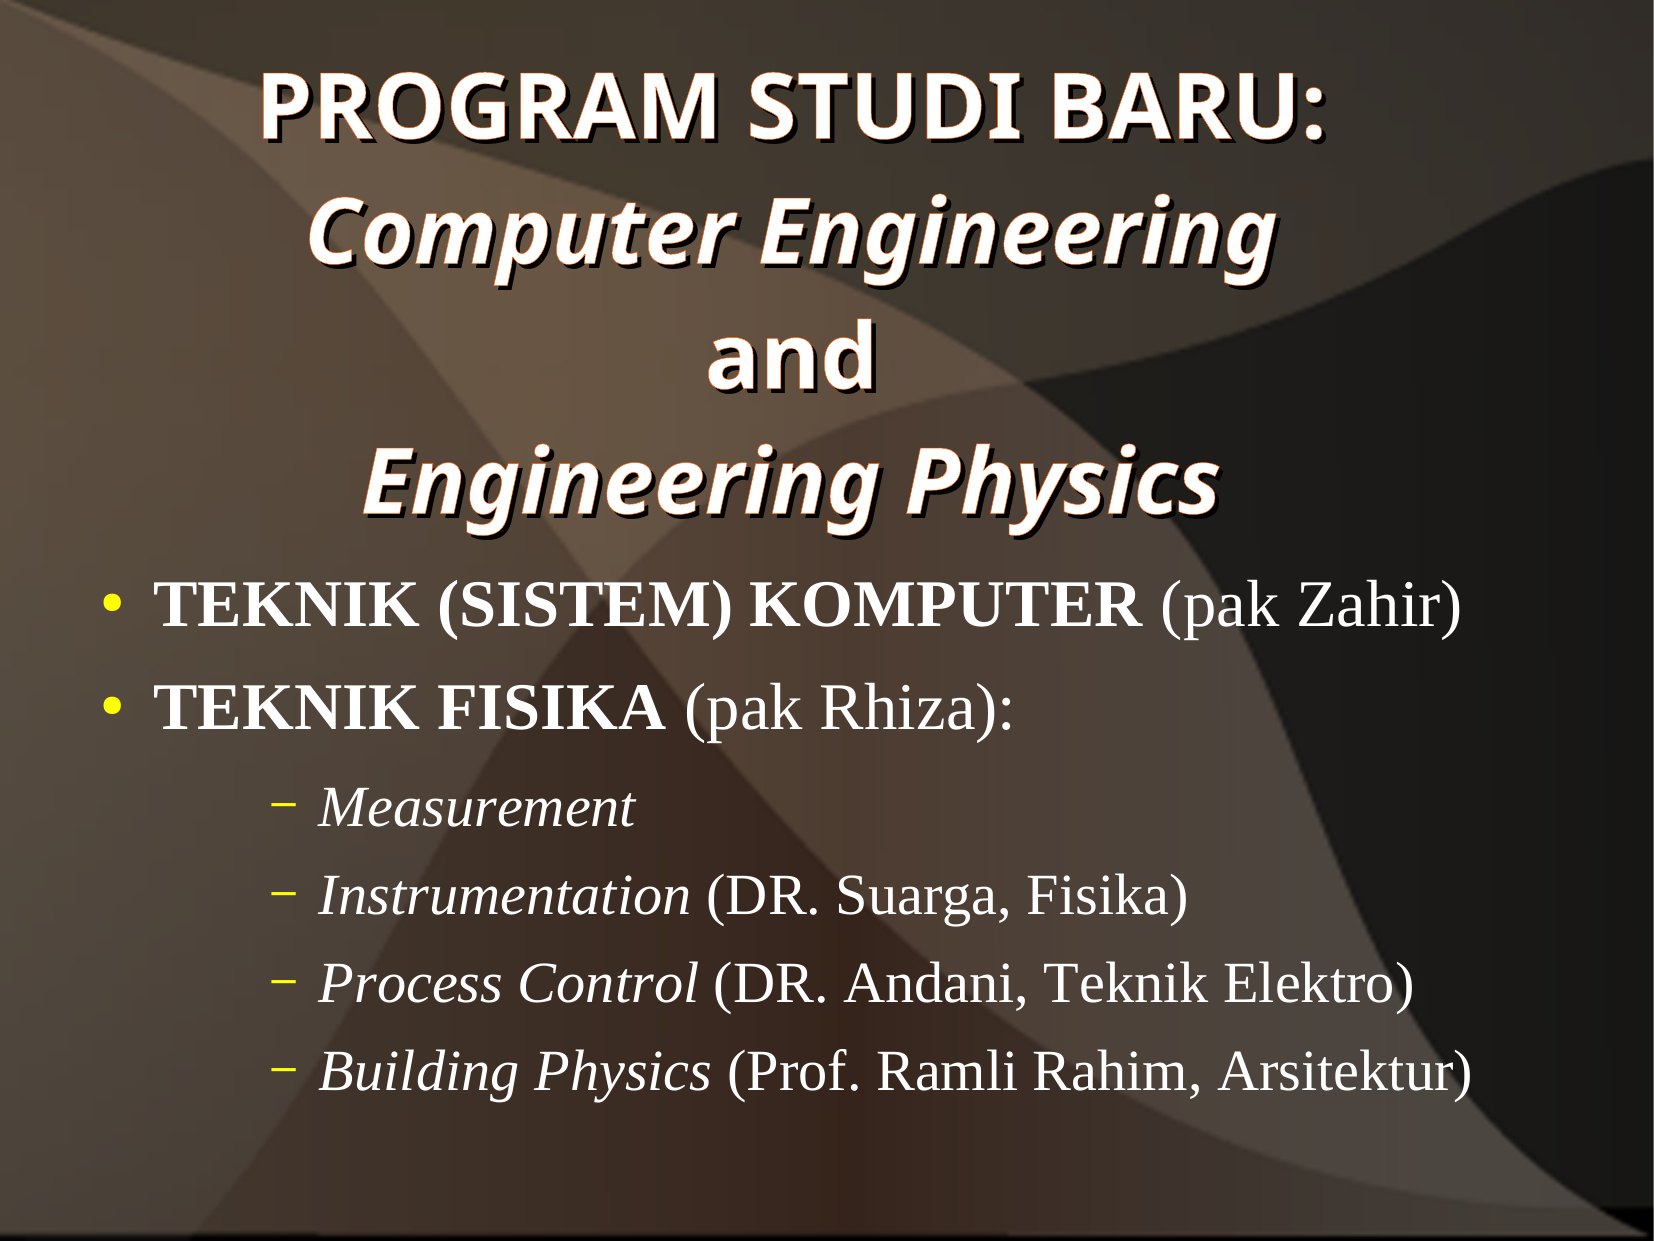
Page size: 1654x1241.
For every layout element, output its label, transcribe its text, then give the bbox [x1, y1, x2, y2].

title PROGRAM STUDI BARU: Computer Engineering and Engineering Physics [47, 84, 1536, 497]
picture [0, 0, 1654, 1241]
list TEKNIK (SISTEM) KOMPUTER (pak Zahir) TEKNIK FISIKA (pak Rhiza): Measurement Instrumentation (DR. Suarga, Fisika) Process Control (DR. Andani, Teknik Elektro) Building Physics (Prof. Ramli Rahim, Arsitektur) [82, 566, 1571, 1192]
